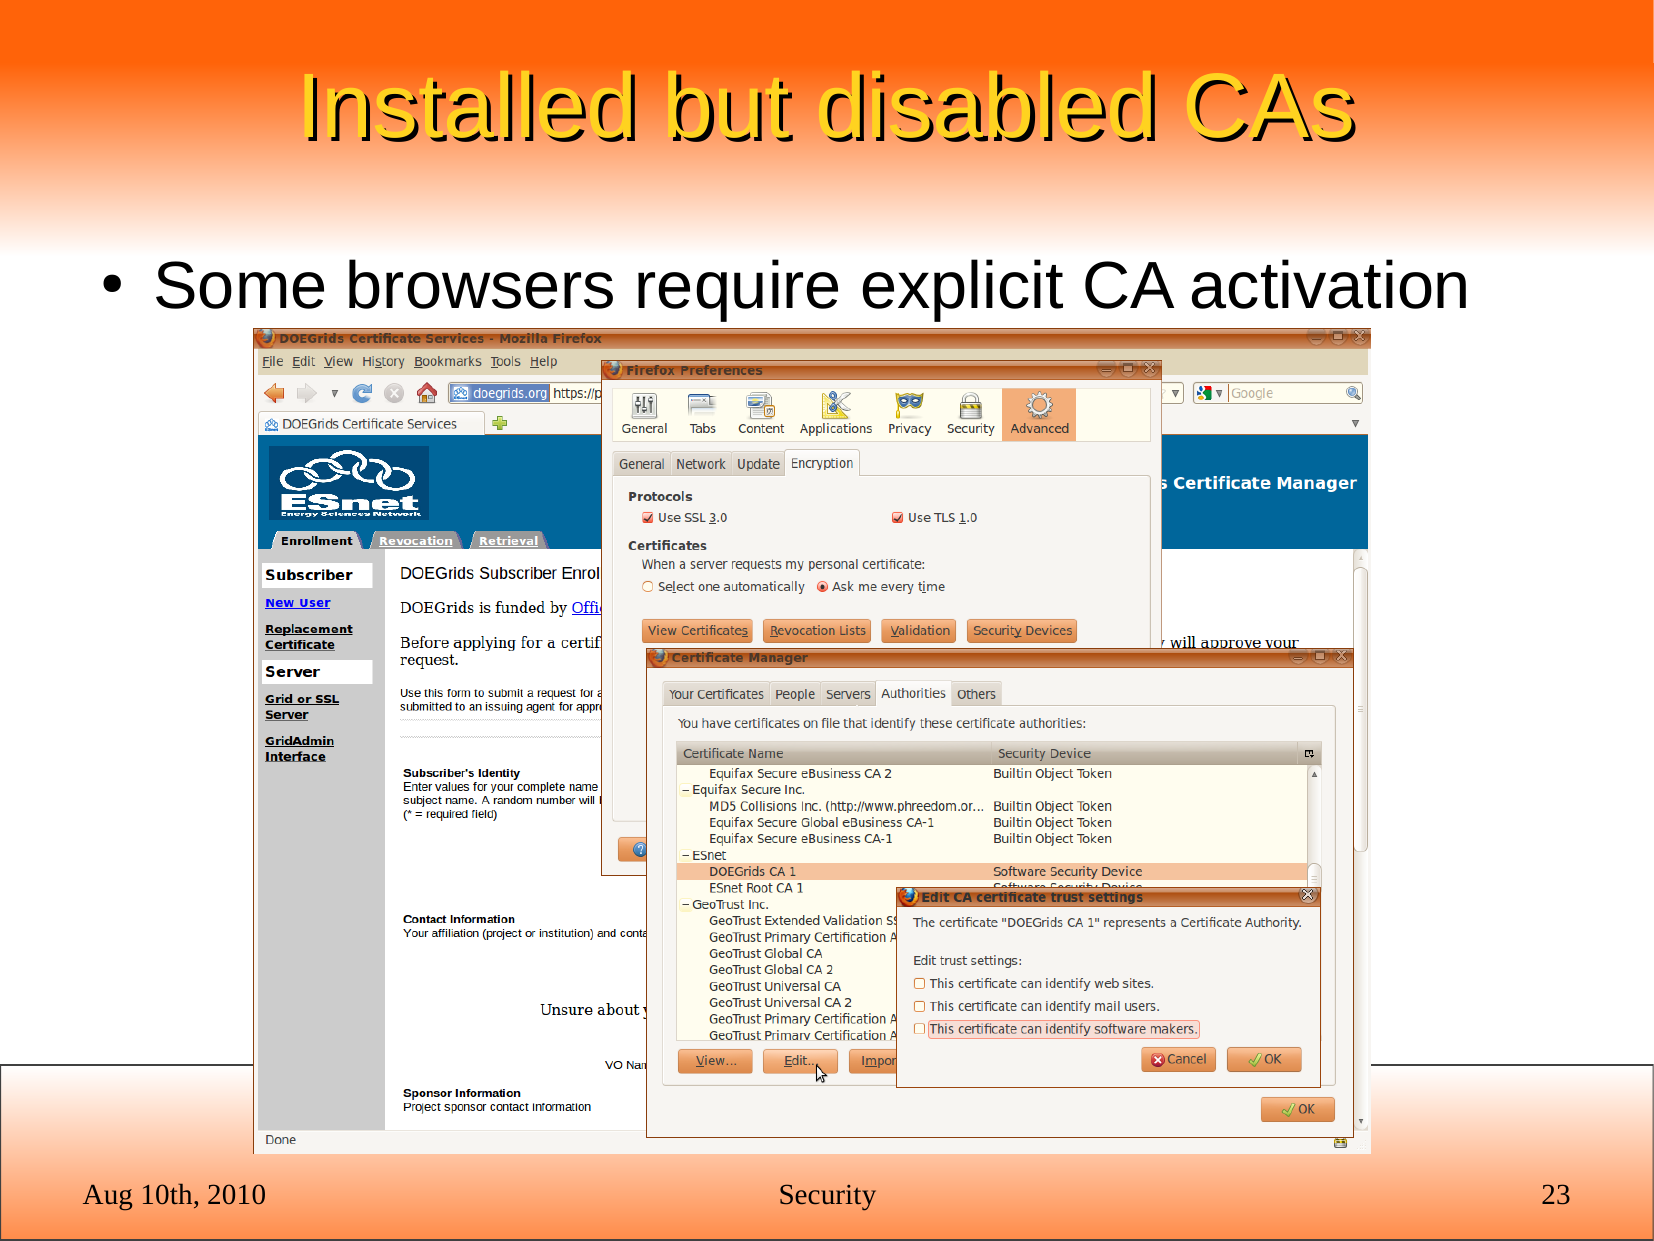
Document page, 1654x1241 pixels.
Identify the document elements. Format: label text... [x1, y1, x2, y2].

list Some browsers require explicit CA activation [82, 247, 1571, 1067]
title Installed but disabled CAs [82, 9, 1571, 202]
picture [253, 328, 1371, 1154]
